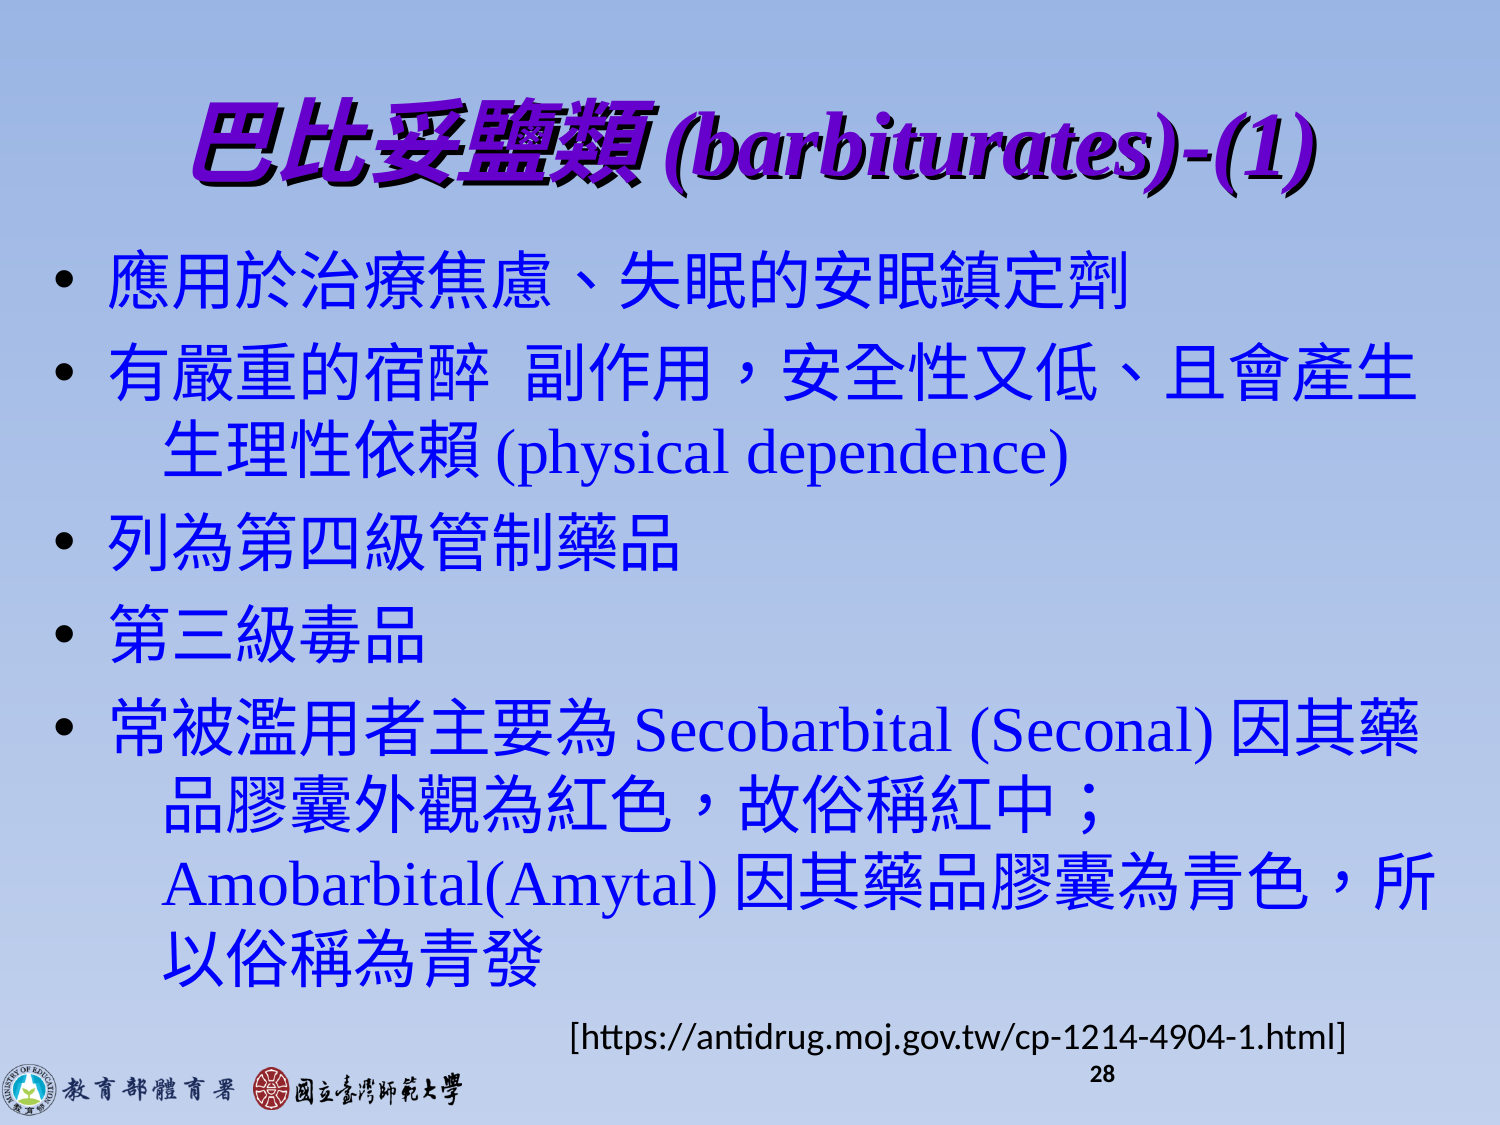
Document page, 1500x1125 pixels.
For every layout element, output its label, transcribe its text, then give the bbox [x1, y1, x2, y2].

text_box [https://antidrug.moj.gov.tw/cp-1214-4904-1.html] [554, 1005, 1500, 1065]
text_box [1074, 1042, 1426, 1103]
list 應用於治療焦慮、失眠的安眠鎮定劑 有嚴重的宿醉 副作用，安全性又低、且會產生生理性依賴(physical dependence) 列為第四級管制藥品 第三級毒品 常被濫用者主要為Secobarbital (Seconal)因其藥品膠囊外觀為紅色，故俗稱紅中；Amobarbital(Amytal)因其藥品膠囊為青色，所以俗稱為青發 [38, 232, 1467, 1005]
title 巴比妥鹽類(barbiturates)-(1) [75, 45, 1426, 232]
